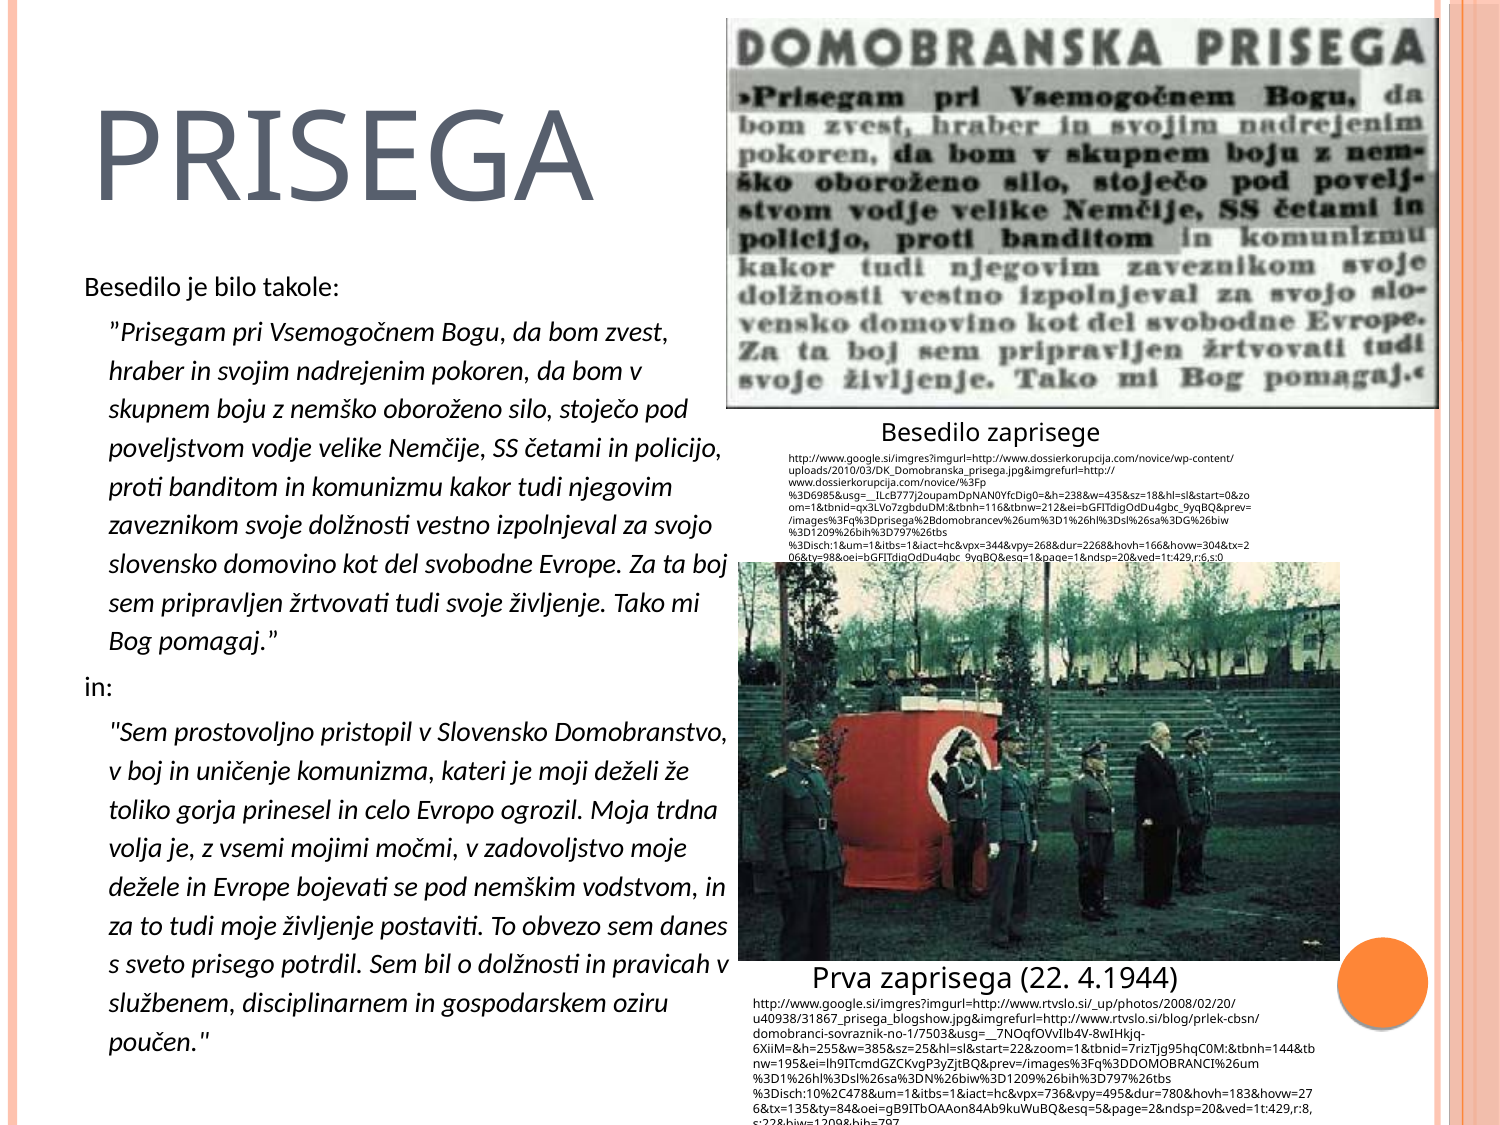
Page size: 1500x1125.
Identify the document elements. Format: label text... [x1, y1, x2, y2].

text_box http://www.google.si/imgres?imgurl=http://www.rtvslo.si/_up/photos/2008/02/20/u40938/31867_prisega_blogshow.jpg&imgrefurl=http://www.rtvslo.si/blog/prlek-cbsn/domobranci-sovraznik-no-1/7503&usg=__7NOqfOVvIlb4V-8wIHkjq-6XiiM=&h=255&w=385&sz=25&hl=sl&start=22&zoom=1&tbnid=7rizTjg95hqC0M:&tbnh=144&tbnw=195&ei=lh9ITcmdGZCKvgP3yZjtBQ&prev=/images%3Fq%3DDOMOBRANCI%26um%3D1%26hl%3Dsl%26sa%3DN%26biw%3D1209%26bih%3D797%26tbs%3Disch:10%2C478&um=1&itbs=1&iact=hc&vpx=736&vpy=495&dur=780&hovh=183&hovw=276&tx=135&ty=84&oei=gB9ITbOAAon84Ab9kuWuBQ&esq=5&page=2&ndsp=20&ved=1t:429,r:8,s:22&biw=1209&bih=797 [738, 988, 1333, 1125]
list Besedilo je bilo takole: ”Prisegam pri Vsemogočnem Bogu, da bom zvest, hraber in svojim nadrejenim pokoren, da bom v skupnem boju z nemško oboroženo silo, stoječo pod poveljstvom vodje velike Nemčije, SS četami in policijo, proti banditom in komunizmu kakor tudi njegovim zaveznikom svoje dolžnosti vestno izpolnjeval za svojo slovensko domovino kot del svobodne Evrope. Za ta boj sem pripravljen žrtvovati tudi svoje življenje. Tako mi Bog pomagaj.” in: "Sem prostovoljno pristopil v Slovensko Domobranstvo, v boj in uničenje komunizma, kateri je moji deželi že toliko gorja prinesel in celo Evropo ogrozil. Moja trdna volja je, z vsemi mojimi močmi, v zadovoljstvo moje dežele in Evrope bojevati se pod nemškim vodstvom, in za to tudi moje življenje postaviti. To obvezo sem danes s sveto prisego potrdil. Sem bil o dolžnosti in pravicah v službenem, disciplinarnem in gospodarskem oziru poučen." [53, 255, 750, 1083]
text_box http://www.google.si/imgres?imgurl=http://www.dossierkorupcija.com/novice/wp-content/uploads/2010/03/DK_Domobranska_prisega.jpg&imgrefurl=http://www.dossierkorupcija.com/novice/%3Fp%3D6985&usg=__ILcB777j2oupamDpNAN0YfcDig0=&h=238&w=435&sz=18&hl=sl&start=0&zoom=1&tbnid=qx3LVo7zgbduDM:&tbnh=116&tbnw=212&ei=bGFITdigOdDu4gbc_9yqBQ&prev=/images%3Fq%3Dprisega%2Bdomobrancev%26um%3D1%26hl%3Dsl%26sa%3DG%26biw%3D1209%26bih%3D797%26tbs%3Disch:1&um=1&itbs=1&iact=hc&vpx=344&vpy=268&dur=2268&hovh=166&hovw=304&tx=206&ty=98&oei=bGFITdigOdDu4gbc_9yqBQ&esq=1&page=1&ndsp=20&ved=1t:429,r:6,s:0 [773, 444, 1270, 562]
picture [726, 18, 1439, 409]
text_box Besedilo zaprisege [865, 408, 1116, 454]
title Prisega [75, 45, 726, 233]
picture [738, 562, 1340, 961]
text_box Prva zaprisega (22. 4.1944) [797, 952, 1270, 1003]
